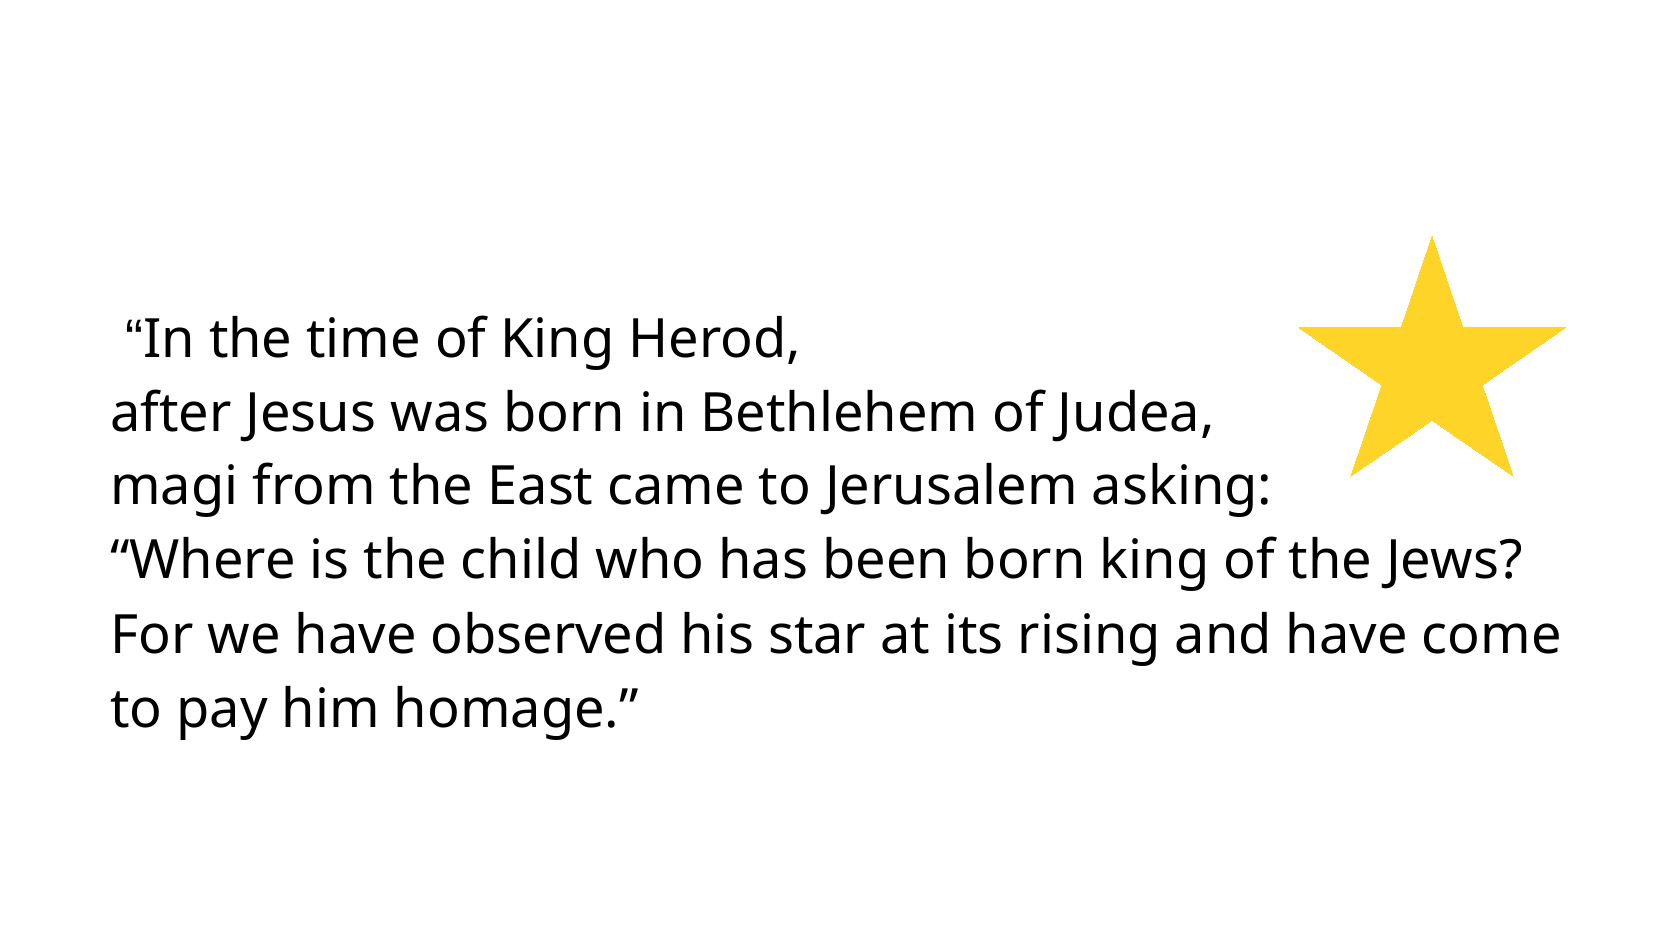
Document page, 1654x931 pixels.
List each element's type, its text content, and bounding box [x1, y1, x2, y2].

text_box [1299, 236, 1566, 477]
text_box “In the time of King Herod, after Jesus was born in Bethlehem of Judea, magi from the East came to Jerusalem asking: “Where is the child who has been born king of the Jews? For we have observed his star at its rising and have come to pay him homage.” [95, 291, 1528, 744]
